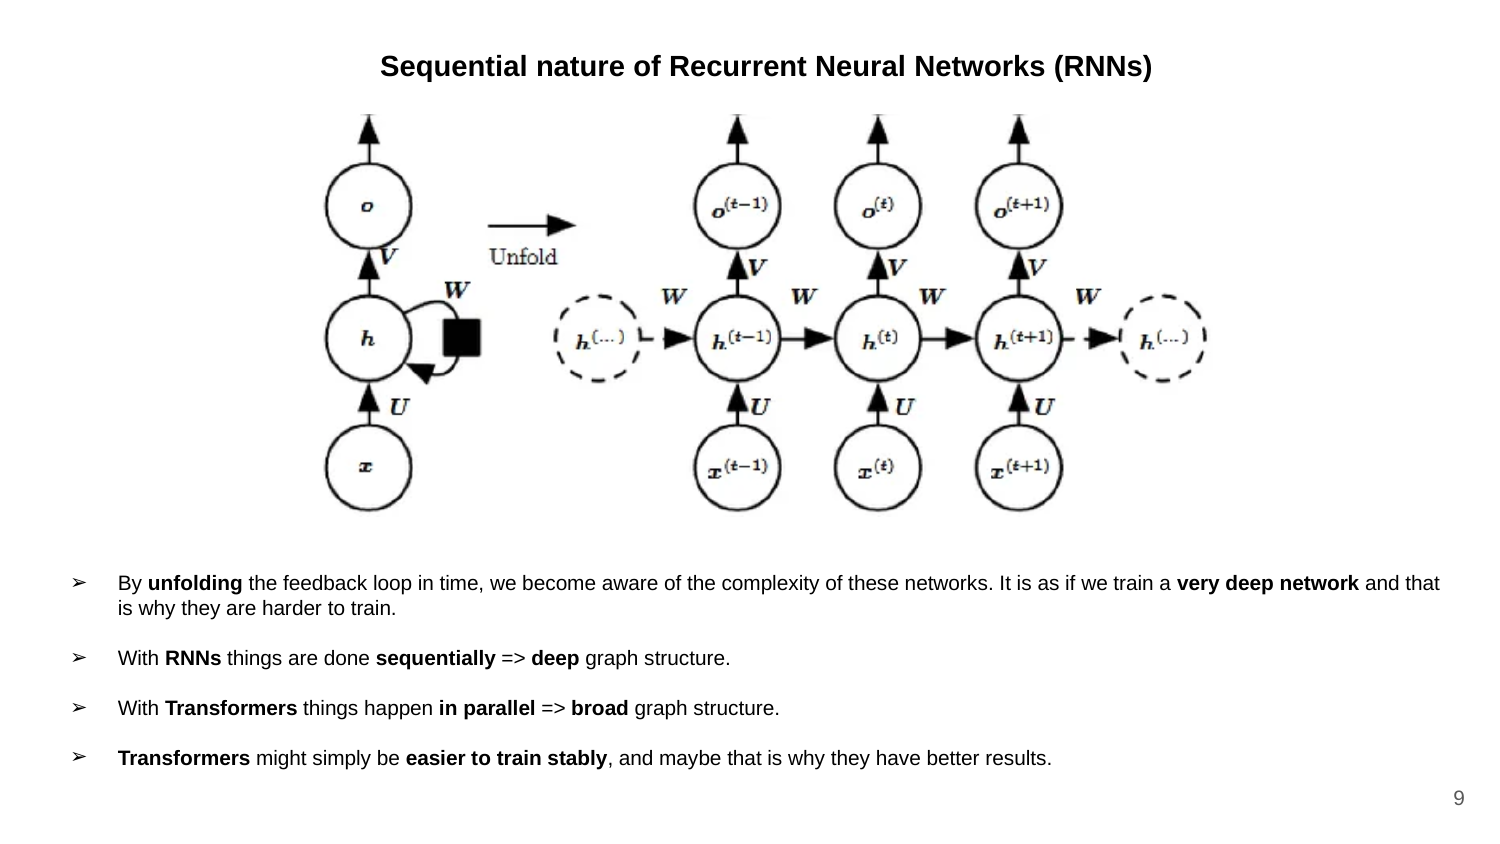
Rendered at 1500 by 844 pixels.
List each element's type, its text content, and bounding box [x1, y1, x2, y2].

slide_number <number> [1389, 764, 1480, 830]
text_box By unfolding the feedback loop in time, we become aware of the complexity of these networks. It is as if we train a very deep network and that is why they are harder to train. With RNNs things are done sequentially => deep graph structure. With Transformers things happen in parallel => broad graph structure. Transformers might simply be easier to train stably, and maybe that is why they have better results. [27, 554, 1473, 758]
picture [318, 102, 1213, 520]
text_box Sequential nature of Recurrent Neural Networks (RNNs) [365, 32, 1200, 102]
